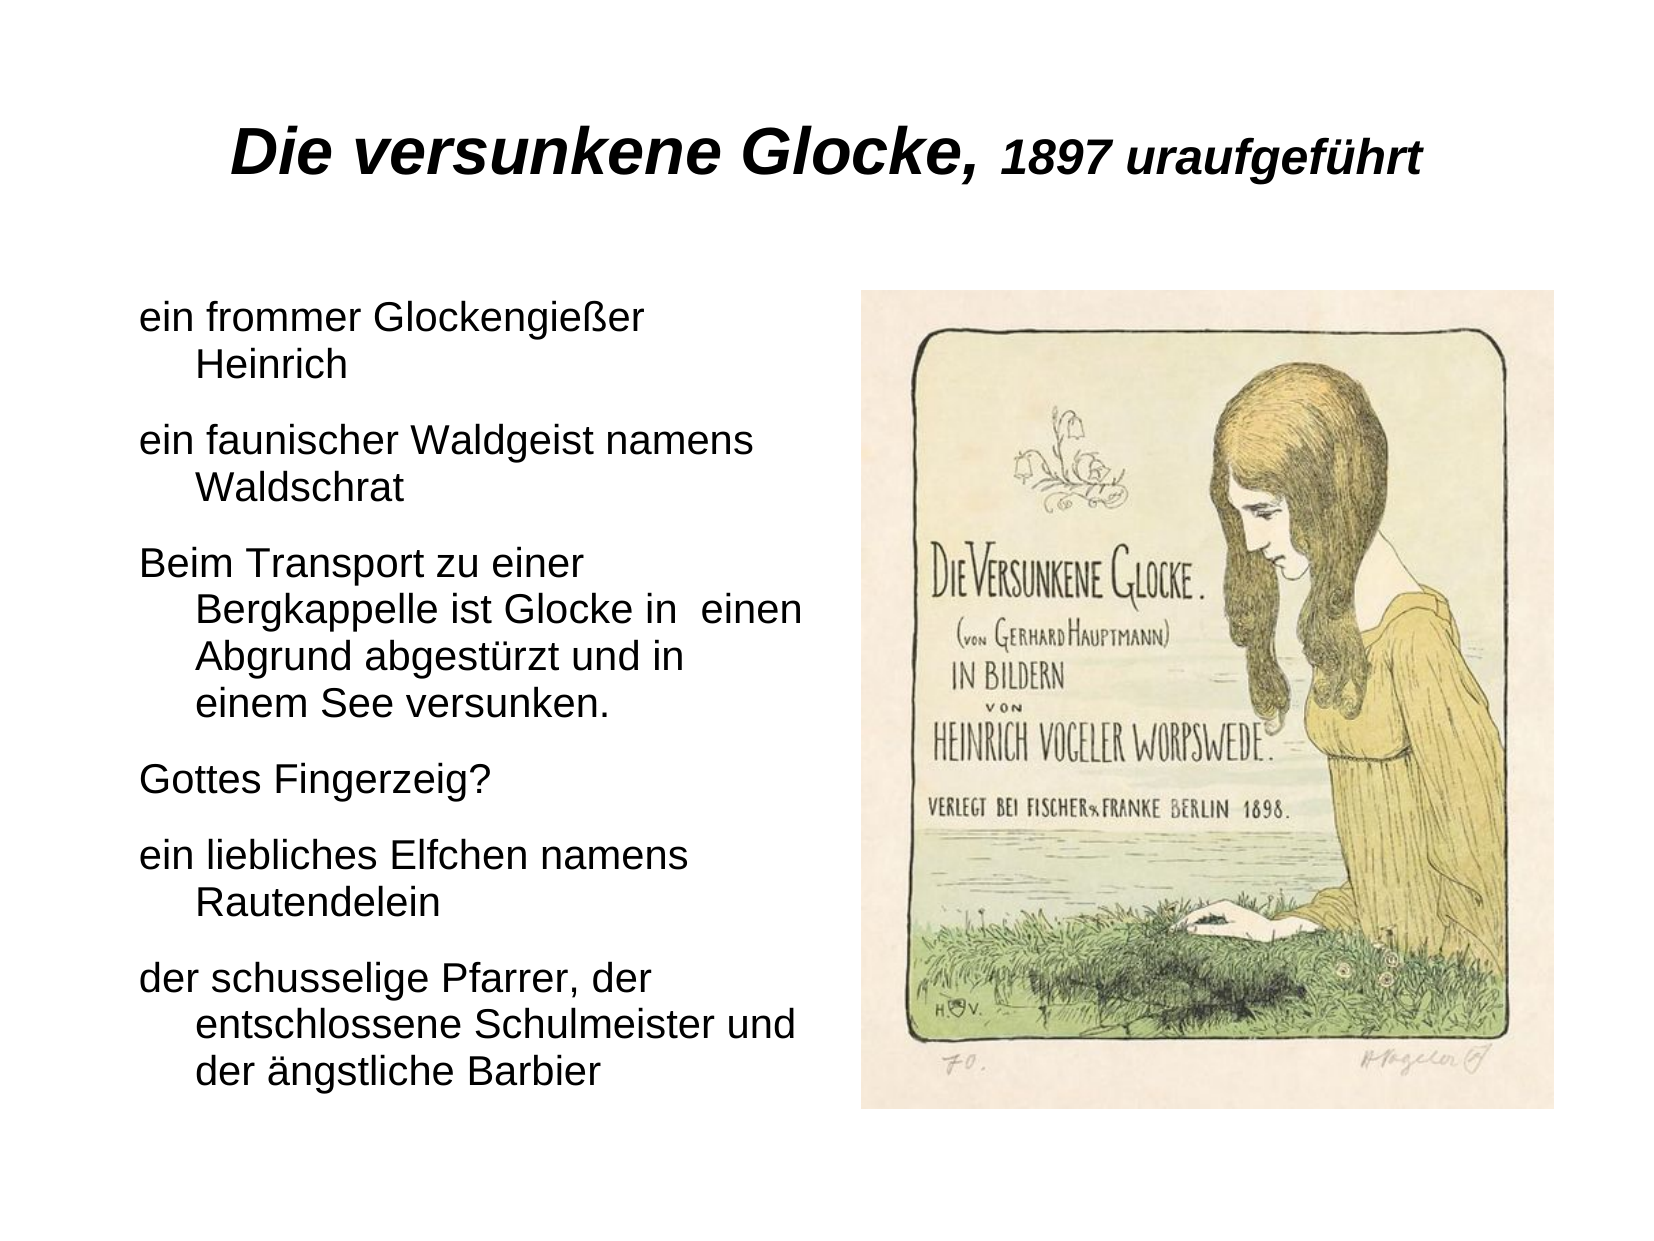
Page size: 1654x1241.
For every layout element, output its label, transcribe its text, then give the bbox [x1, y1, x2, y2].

title Die versunkene Glocke, 1897 uraufgeführt [82, 49, 1571, 257]
list ein frommer Glockengießer Heinrich ein faunischer Waldgeist namens Waldschrat Beim Transport zu einer Bergkappelle ist Glocke in einen Abgrund abgestürzt und in einem See versunken. Gottes Fingerzeig? ein liebliches Elfchen namens Rautendelein der schusselige Pfarrer, der entschlossene Schulmeister und der ängstliche Barbier [82, 290, 809, 1159]
picture [861, 290, 1554, 1109]
